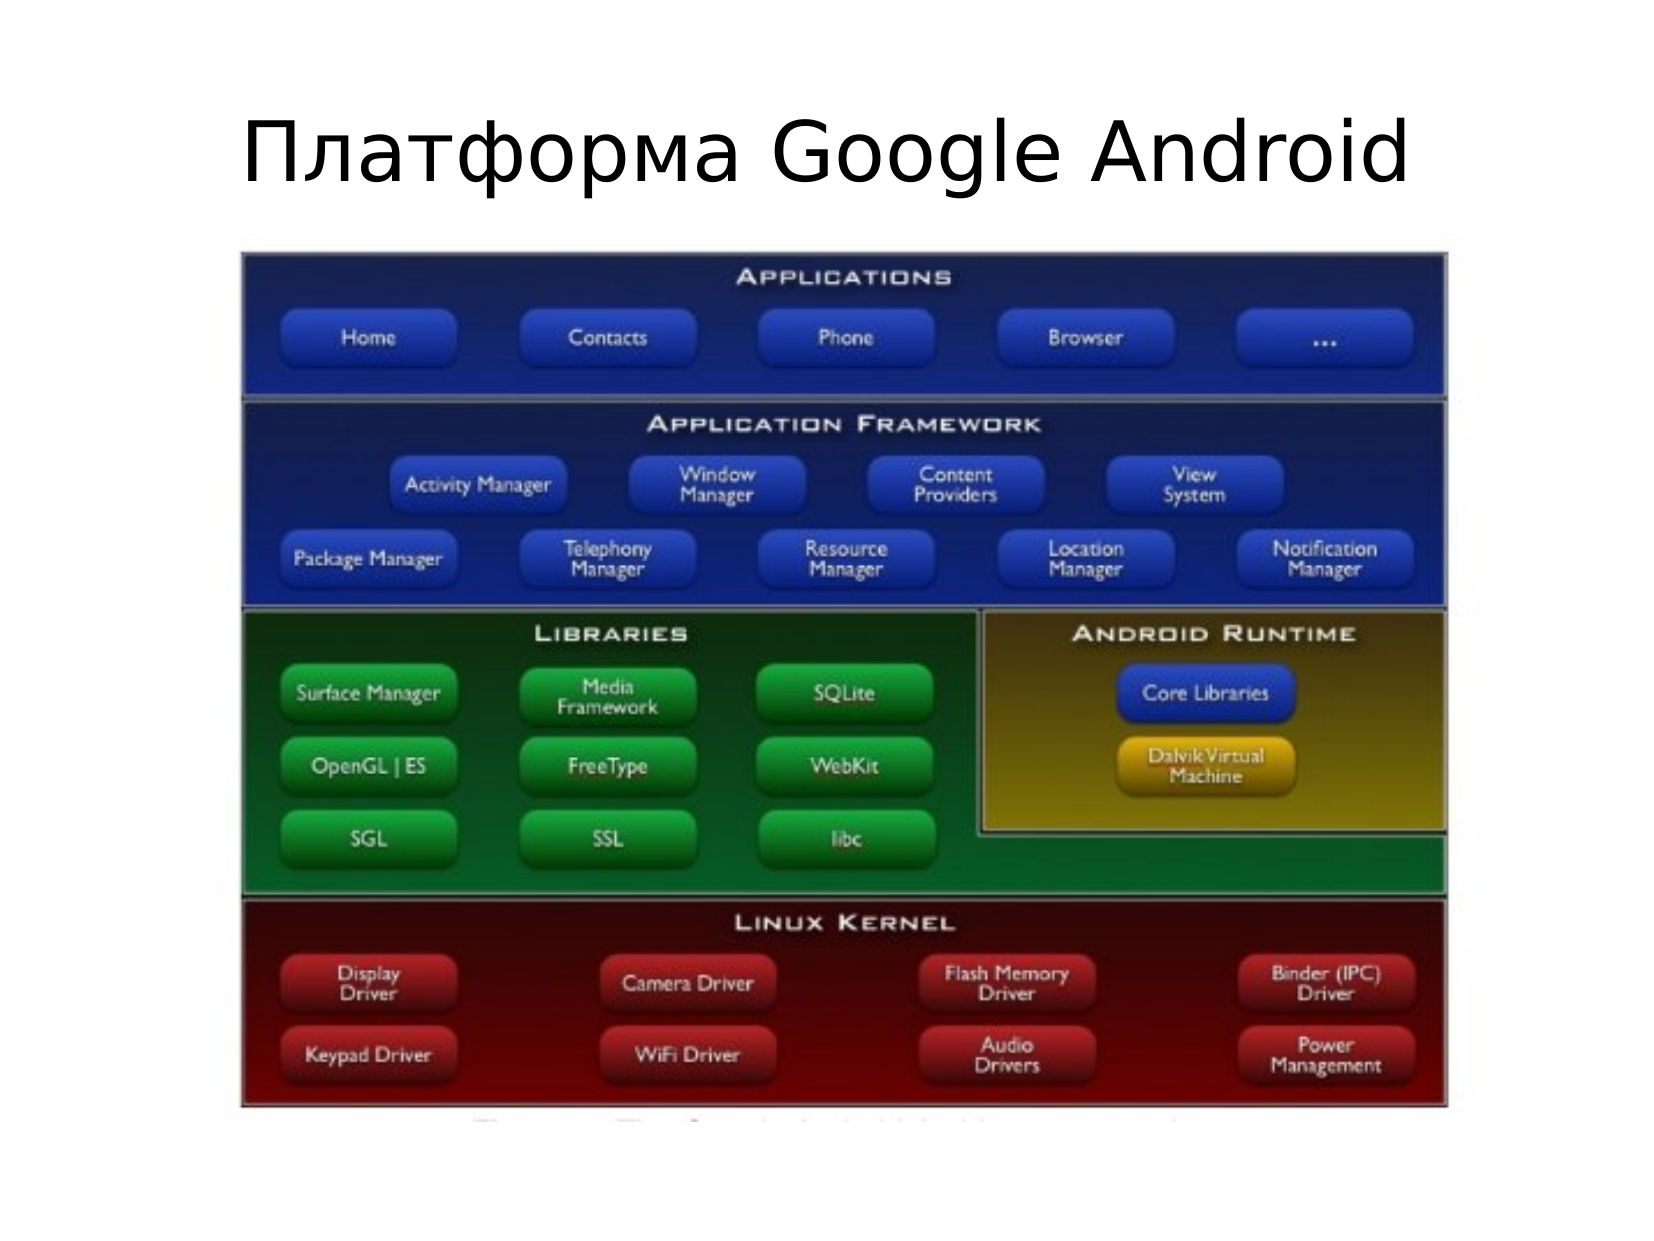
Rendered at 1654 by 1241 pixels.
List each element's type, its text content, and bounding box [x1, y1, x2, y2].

title Платформа Google Android [82, 49, 1571, 257]
picture [147, 216, 1565, 1123]
